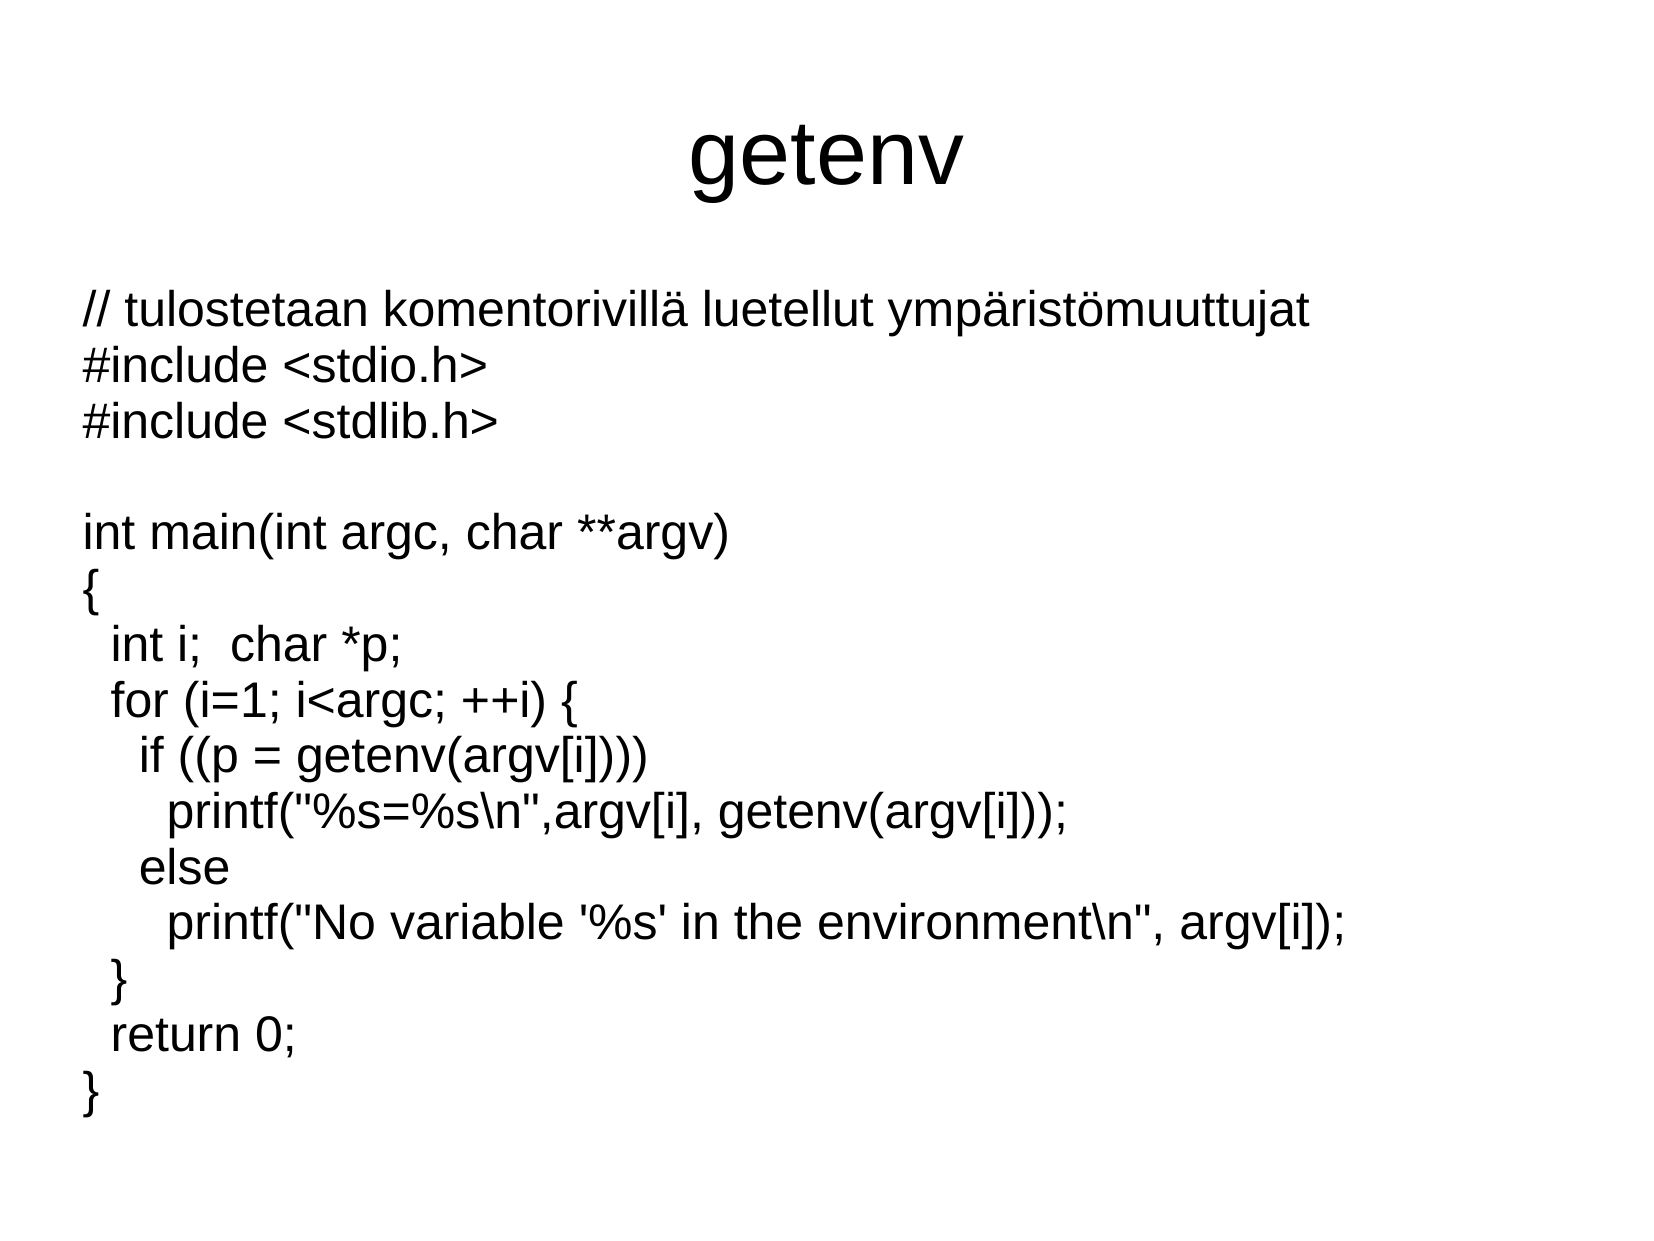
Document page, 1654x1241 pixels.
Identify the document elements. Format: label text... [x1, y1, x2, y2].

subtitle // tulostetaan komentorivillä luetellut ympäristömuuttujat #include <stdio.h> #include <stdlib.h> int main(int argc, char **argv) { int i; char *p; for (i=1; i<argc; ++i) { if ((p = getenv(argv[i]))) printf("%s=%s\n",argv[i], getenv(argv[i])); else printf("No variable '%s' in the environment\n", argv[i]); } return 0; } [82, 281, 1571, 1118]
title getenv [82, 56, 1571, 250]
